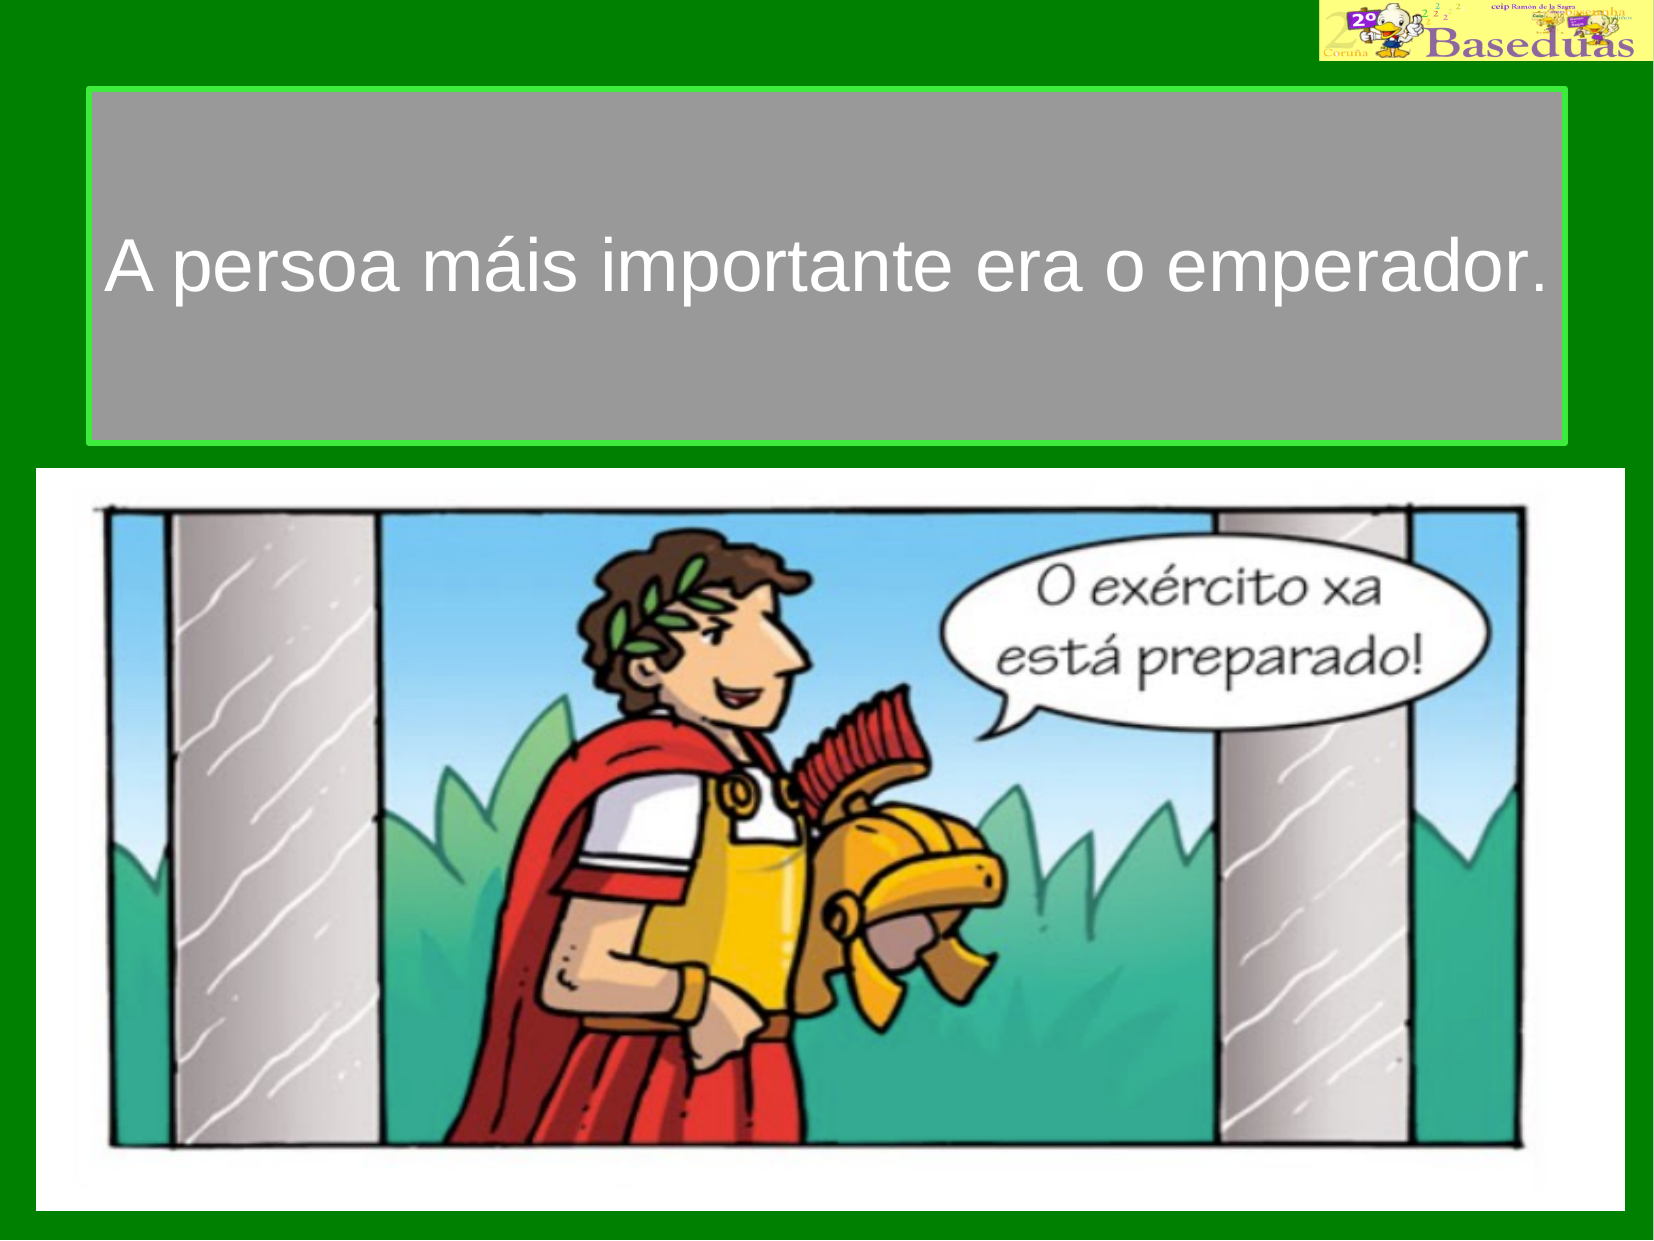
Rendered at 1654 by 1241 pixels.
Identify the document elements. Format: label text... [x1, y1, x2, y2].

picture [1319, 0, 1654, 61]
text_box A persoa máis importante era o emperador. [88, 88, 1565, 443]
picture [36, 468, 1625, 1211]
